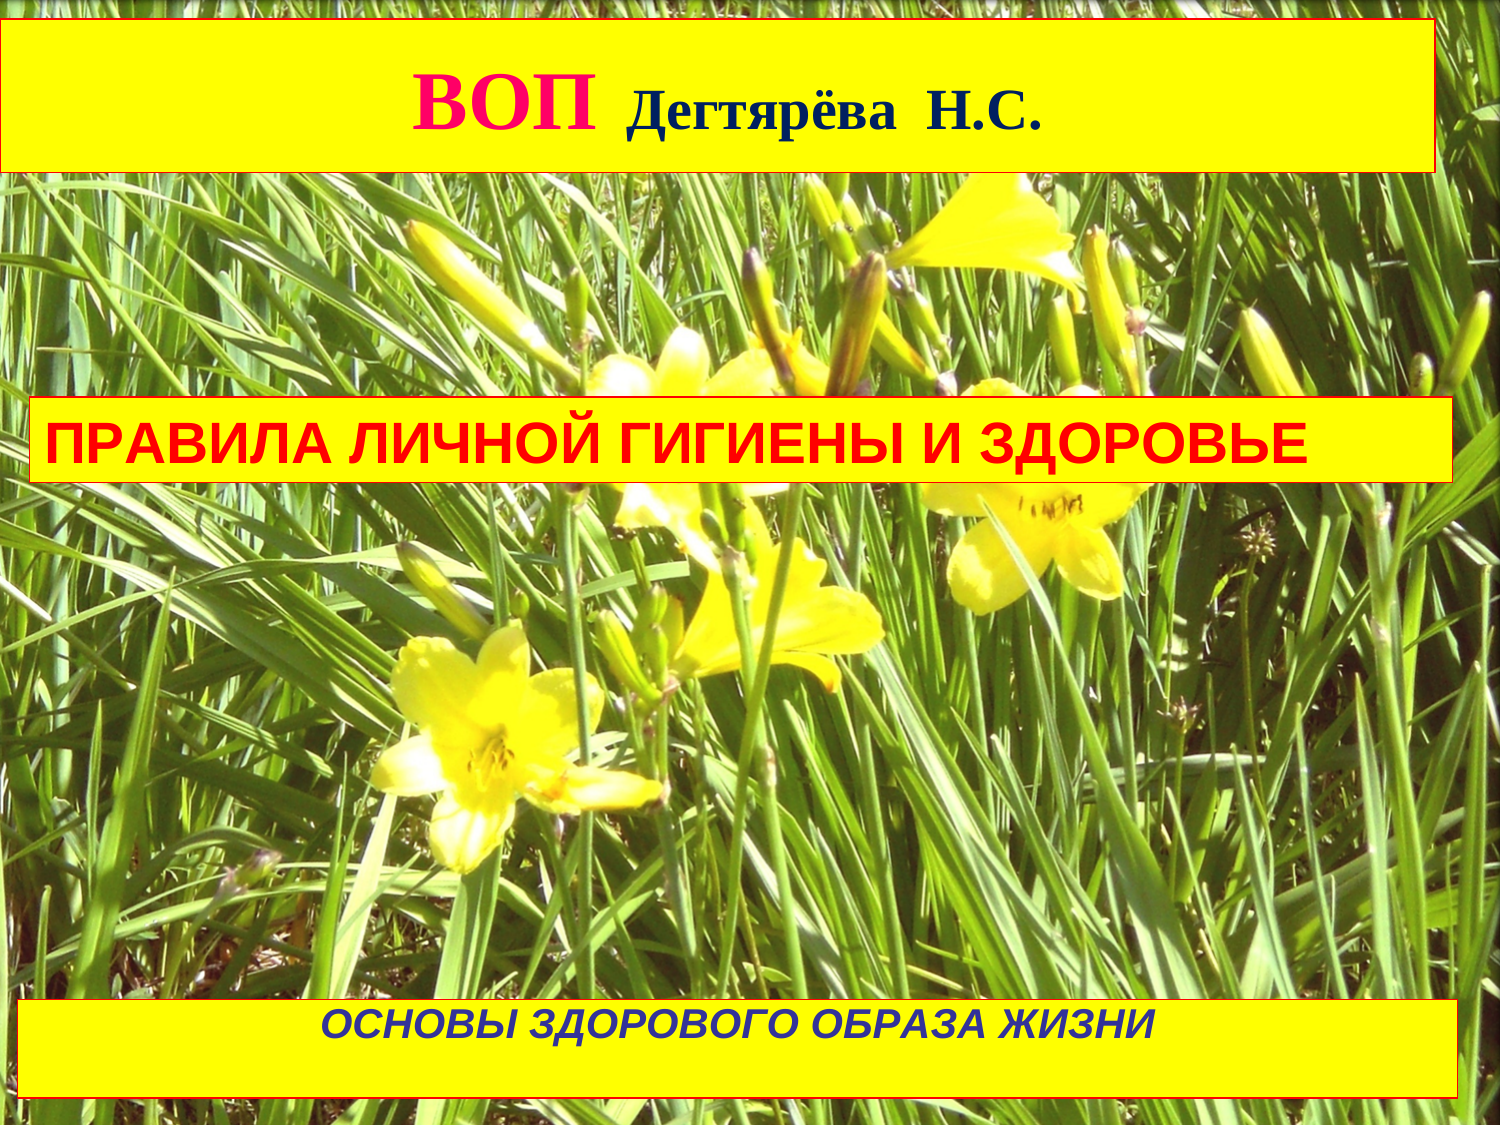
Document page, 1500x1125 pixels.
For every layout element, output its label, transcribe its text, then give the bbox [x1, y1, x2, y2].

subtitle ОСНОВЫ ЗДОРОВОГО ОБРАЗА ЖИЗНИ [17, 999, 1458, 1099]
title ВОП Дегтярёва Н.С. [0, 19, 1436, 173]
text_box ПРАВИЛА ЛИЧНОЙ ГИГИЕНЫ И ЗДОРОВЬЕ [29, 397, 1453, 483]
picture [0, 0, 1500, 1125]
